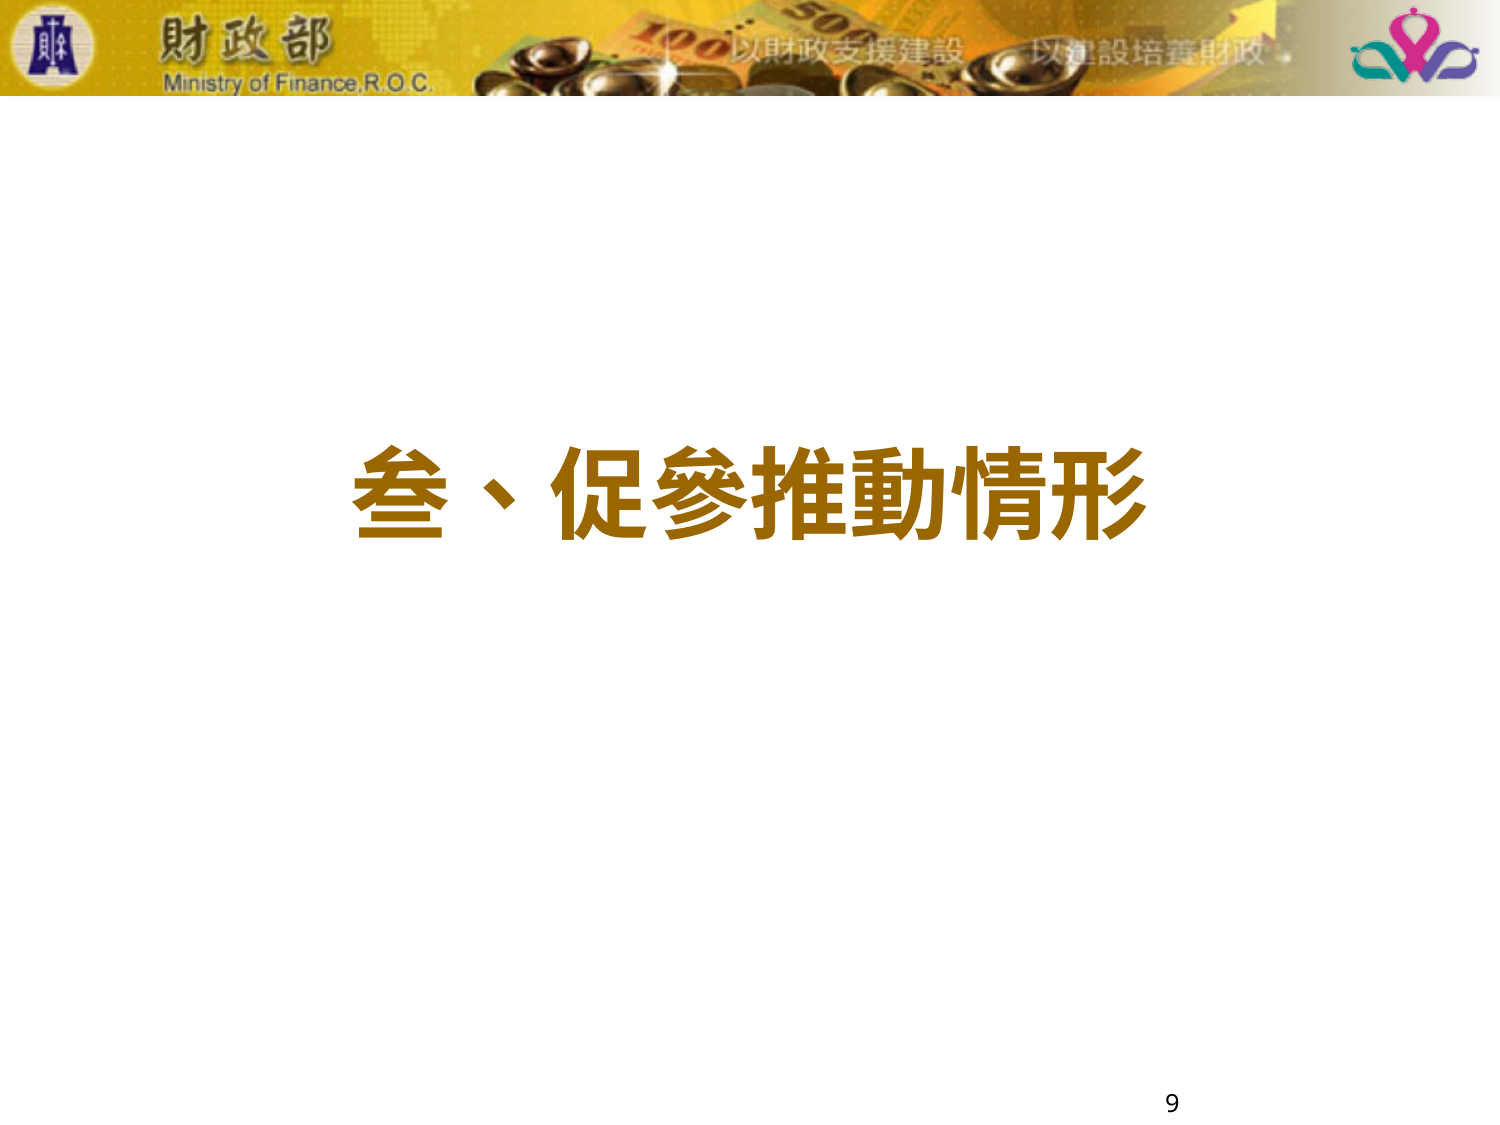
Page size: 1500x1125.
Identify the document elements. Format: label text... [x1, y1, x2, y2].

text_box 9 [1149, 1080, 1500, 1125]
picture [0, 0, 1500, 96]
text_box 叁、促參推動情形 [0, 368, 1500, 610]
